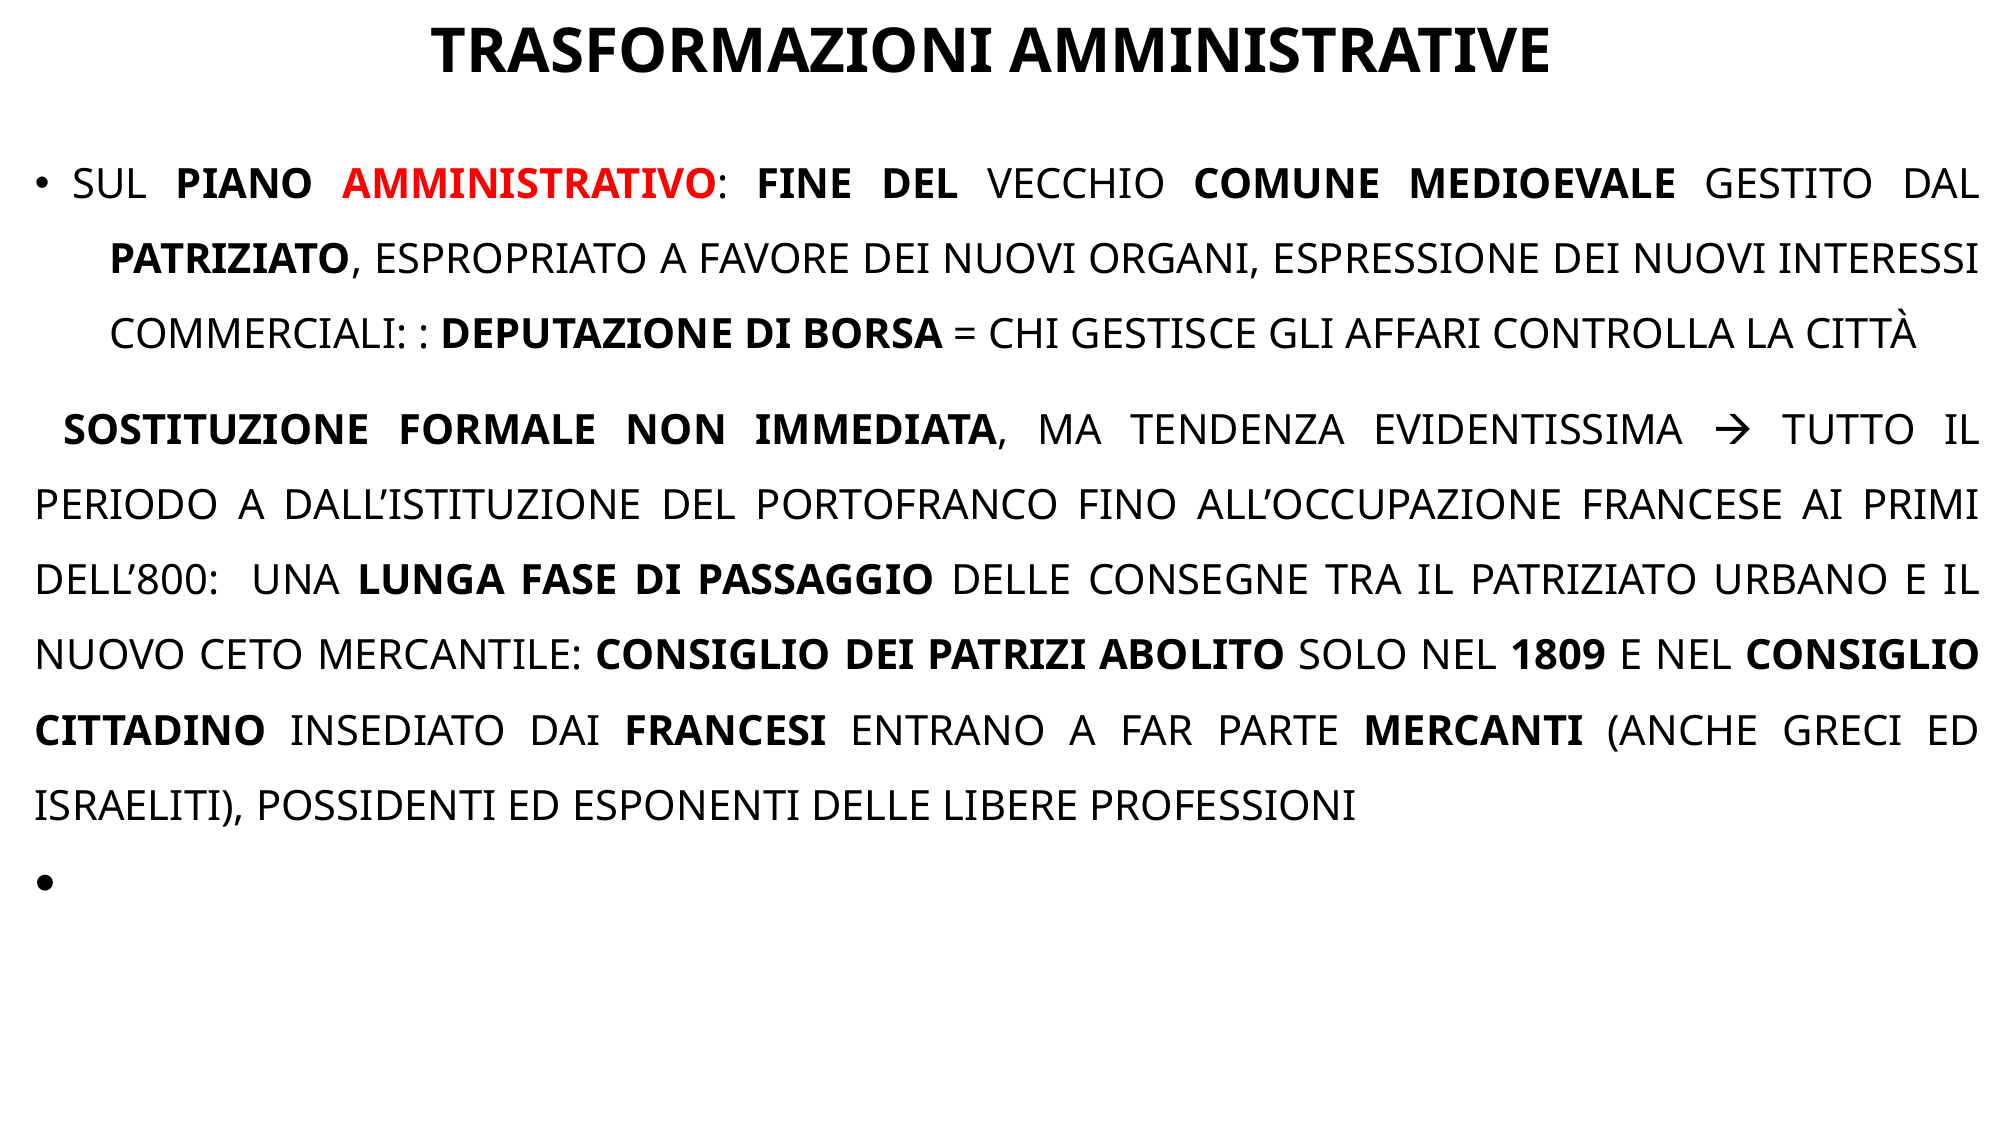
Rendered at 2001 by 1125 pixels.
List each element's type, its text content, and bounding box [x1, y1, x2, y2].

title TRASFORMAZIONI AMMINISTRATIVE [137, 11, 1863, 94]
list SUL PIANO AMMINISTRATIVO: FINE DEL VECCHIO COMUNE MEDIOEVALE GESTITO DAL PATRIZIATO, ESPROPRIATO A FAVORE DEI NUOVI ORGANI, ESPRESSIONE DEI NUOVI INTERESSI COMMERCIALI: : DEPUTAZIONE DI BORSA = CHI GESTISCE GLI AFFARI CONTROLLA LA CITTÀ SOSTITUZIONE FORMALE NON IMMEDIATA, MA TENDENZA EVIDENTISSIMA  TUTTO IL PERIODO A DALL’ISTITUZIONE DEL PORTOFRANCO FINO ALL’OCCUPAZIONE FRANCESE AI PRIMI DELL’800: UNA LUNGA FASE DI PASSAGGIO DELLE CONSEGNE TRA IL PATRIZIATO URBANO E IL NUOVO CETO MERCANTILE: CONSIGLIO DEI PATRIZI ABOLITO SOLO NEL 1809 E NEL CONSIGLIO CITTADINO INSEDIATO DAI FRANCESI ENTRANO A FAR PARTE MERCANTI (ANCHE GRECI ED ISRAELITI), POSSIDENTI ED ESPONENTI DELLE LIBERE PROFESSIONI [19, 124, 2000, 1114]
